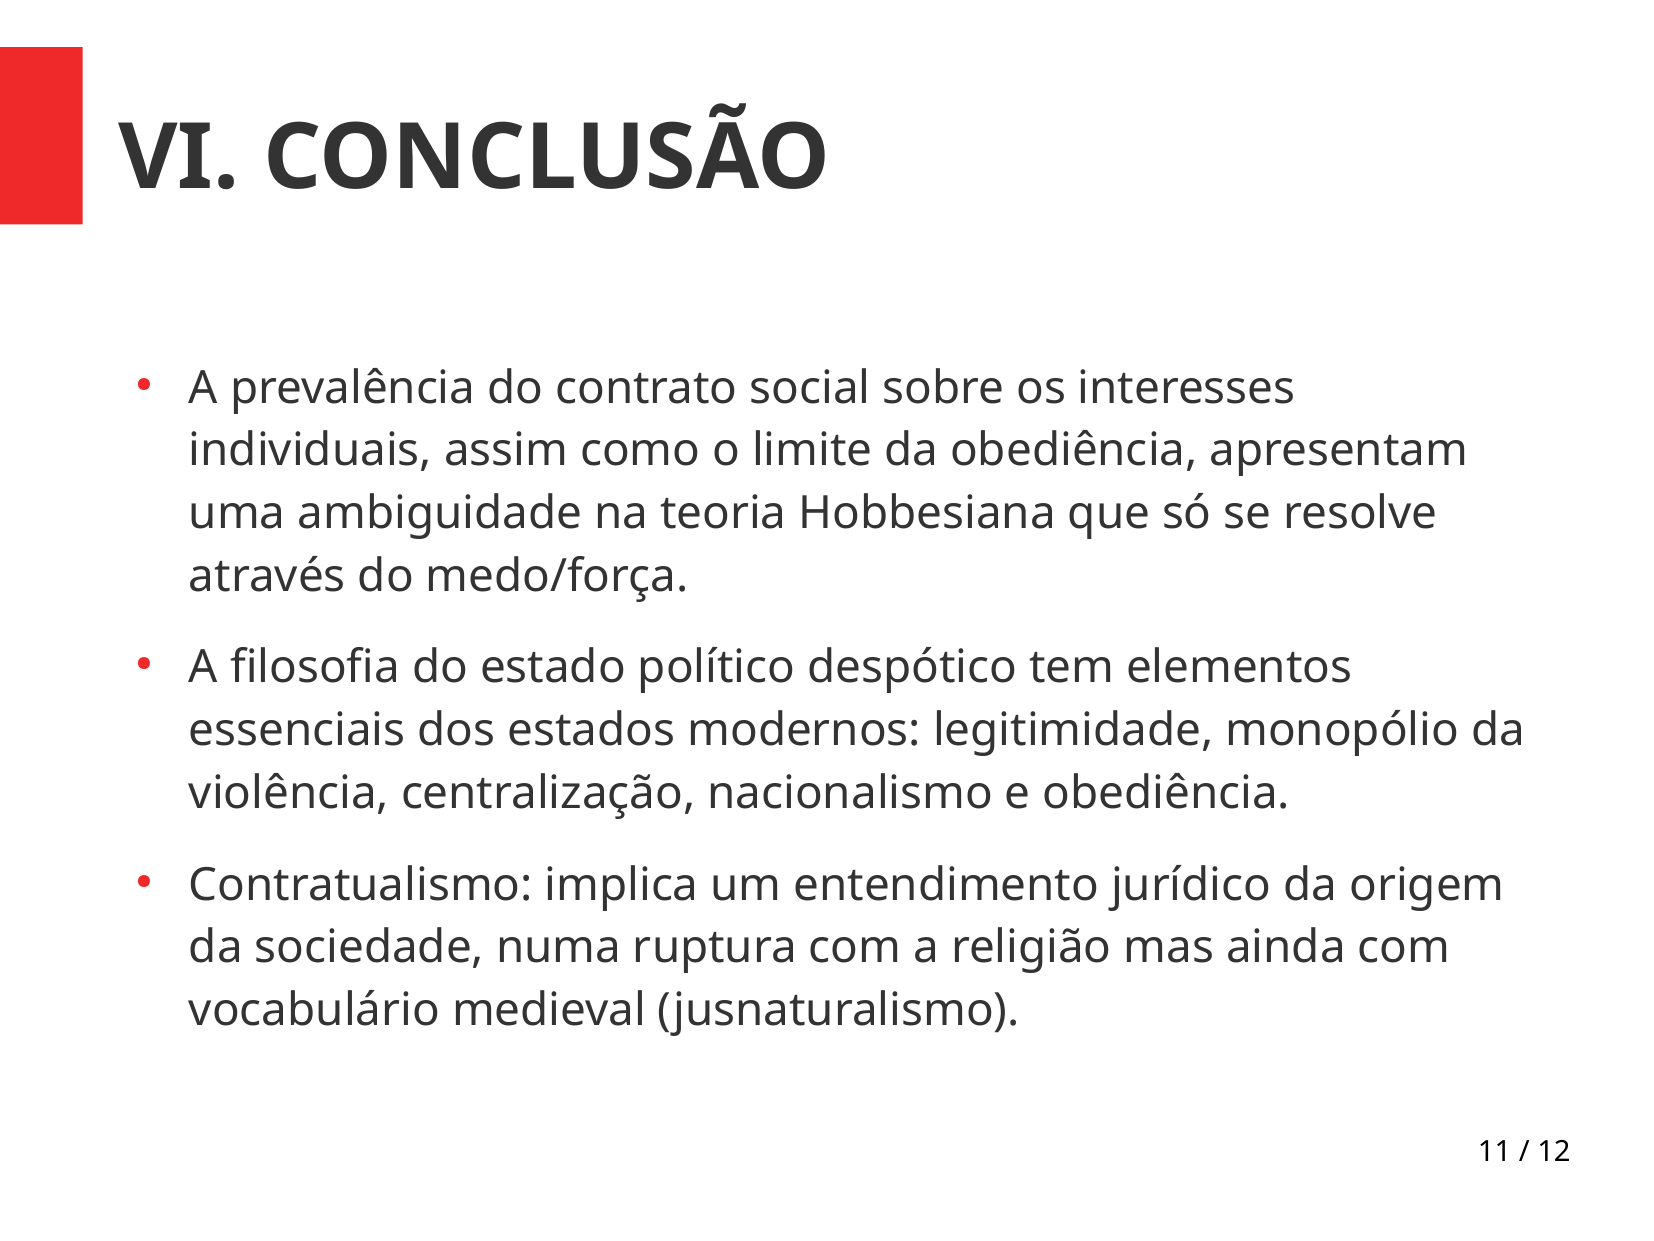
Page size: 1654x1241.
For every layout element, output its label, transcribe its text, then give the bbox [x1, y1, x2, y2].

list A prevalência do contrato social sobre os interesses individuais, assim como o limite da obediência, apresentam uma ambiguidade na teoria Hobbesiana que só se resolve através do medo/força. A filosofia do estado político despótico tem elementos essenciais dos estados modernos: legitimidade, monopólio da violência, centralização, nacionalismo e obediência. Contratualismo: implica um entendimento jurídico da origem da sociedade, numa ruptura com a religião mas ainda com vocabulário medieval (jusnaturalismo). [118, 354, 1536, 1074]
title VI. CONCLUSÃO [118, 49, 1571, 257]
